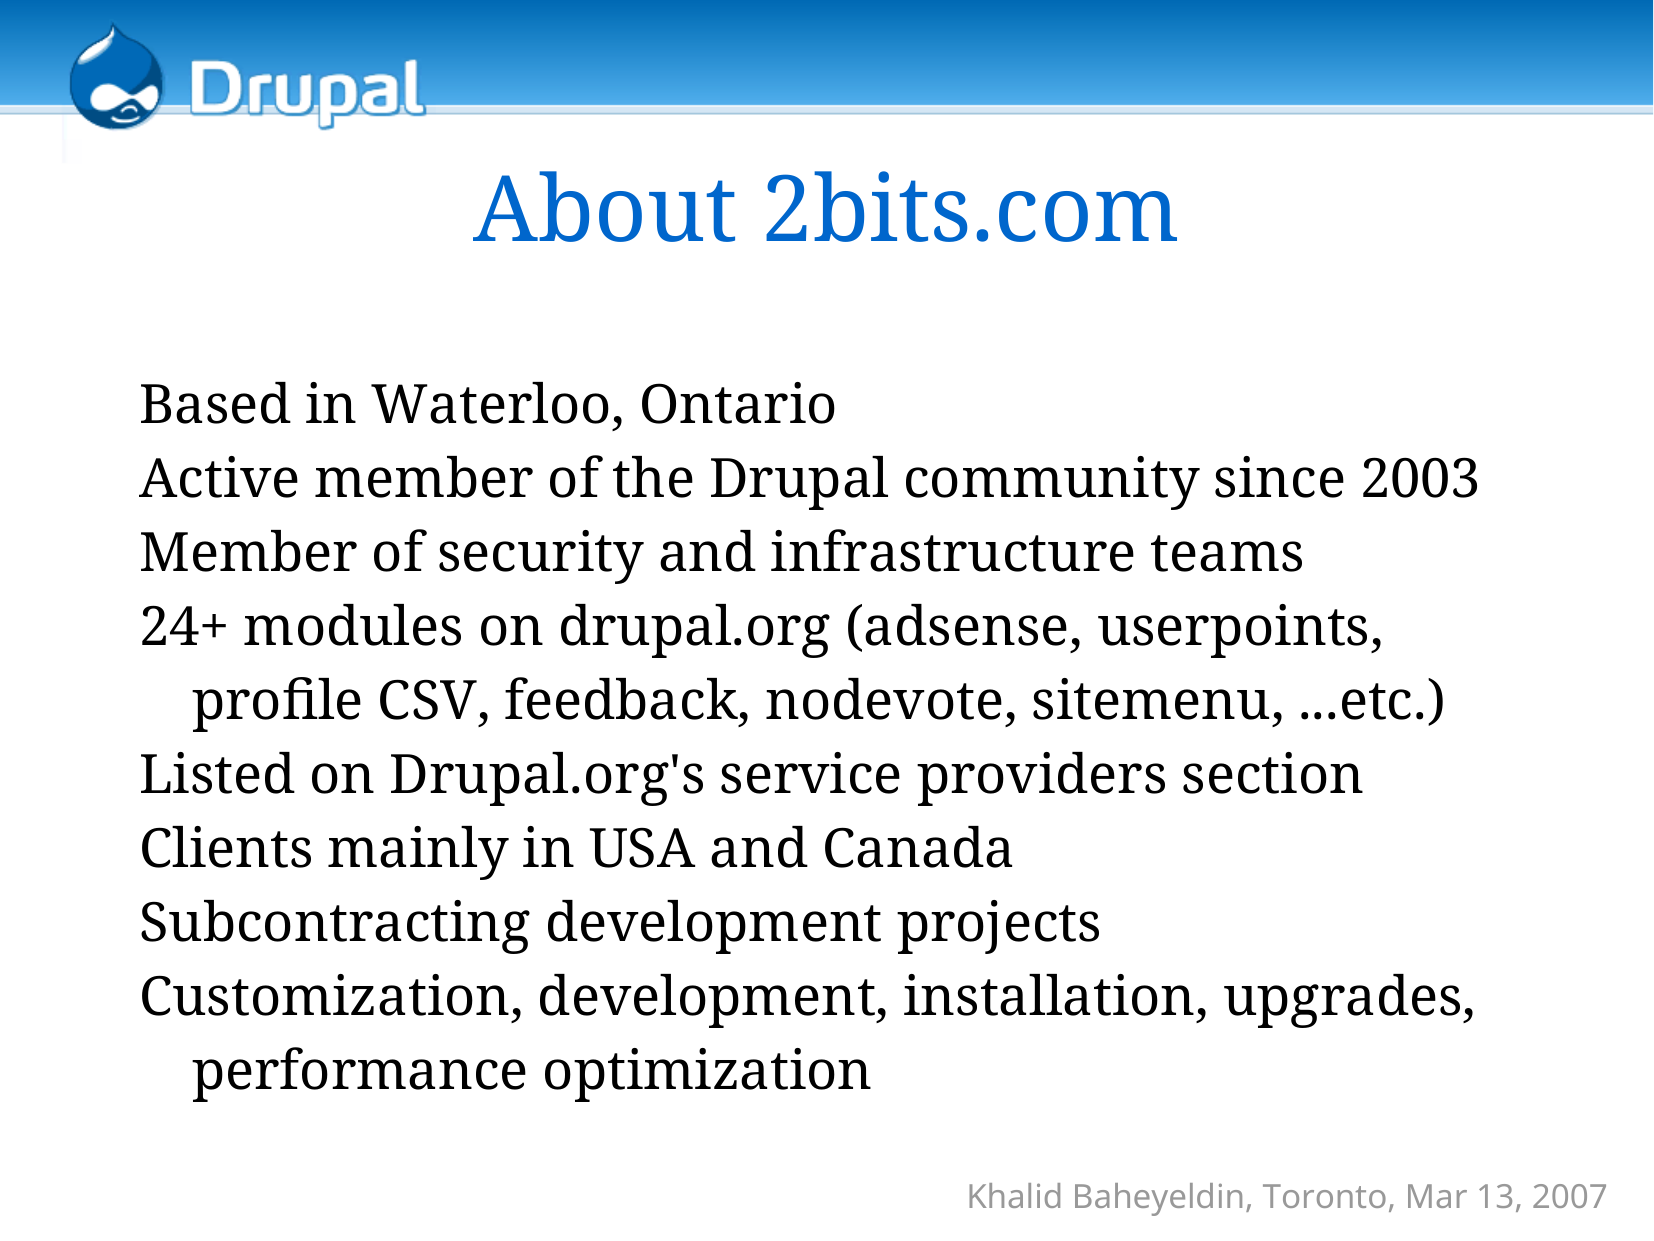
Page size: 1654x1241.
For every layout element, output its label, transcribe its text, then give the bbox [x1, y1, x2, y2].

title About 2bits.com [121, 102, 1533, 311]
picture [0, 0, 1654, 1241]
subtitle Based in Waterloo, Ontario Active member of the Drupal community since 2003 Member of security and infrastructure teams 24+ modules on drupal.org (adsense, userpoints, profile CSV, feedback, nodevote, sitemenu, ...etc.) Listed on Drupal.org's service providers section Clients mainly in USA and Canada Subcontracting development projects Customization, development, installation, upgrades, performance optimization [121, 344, 1533, 1127]
